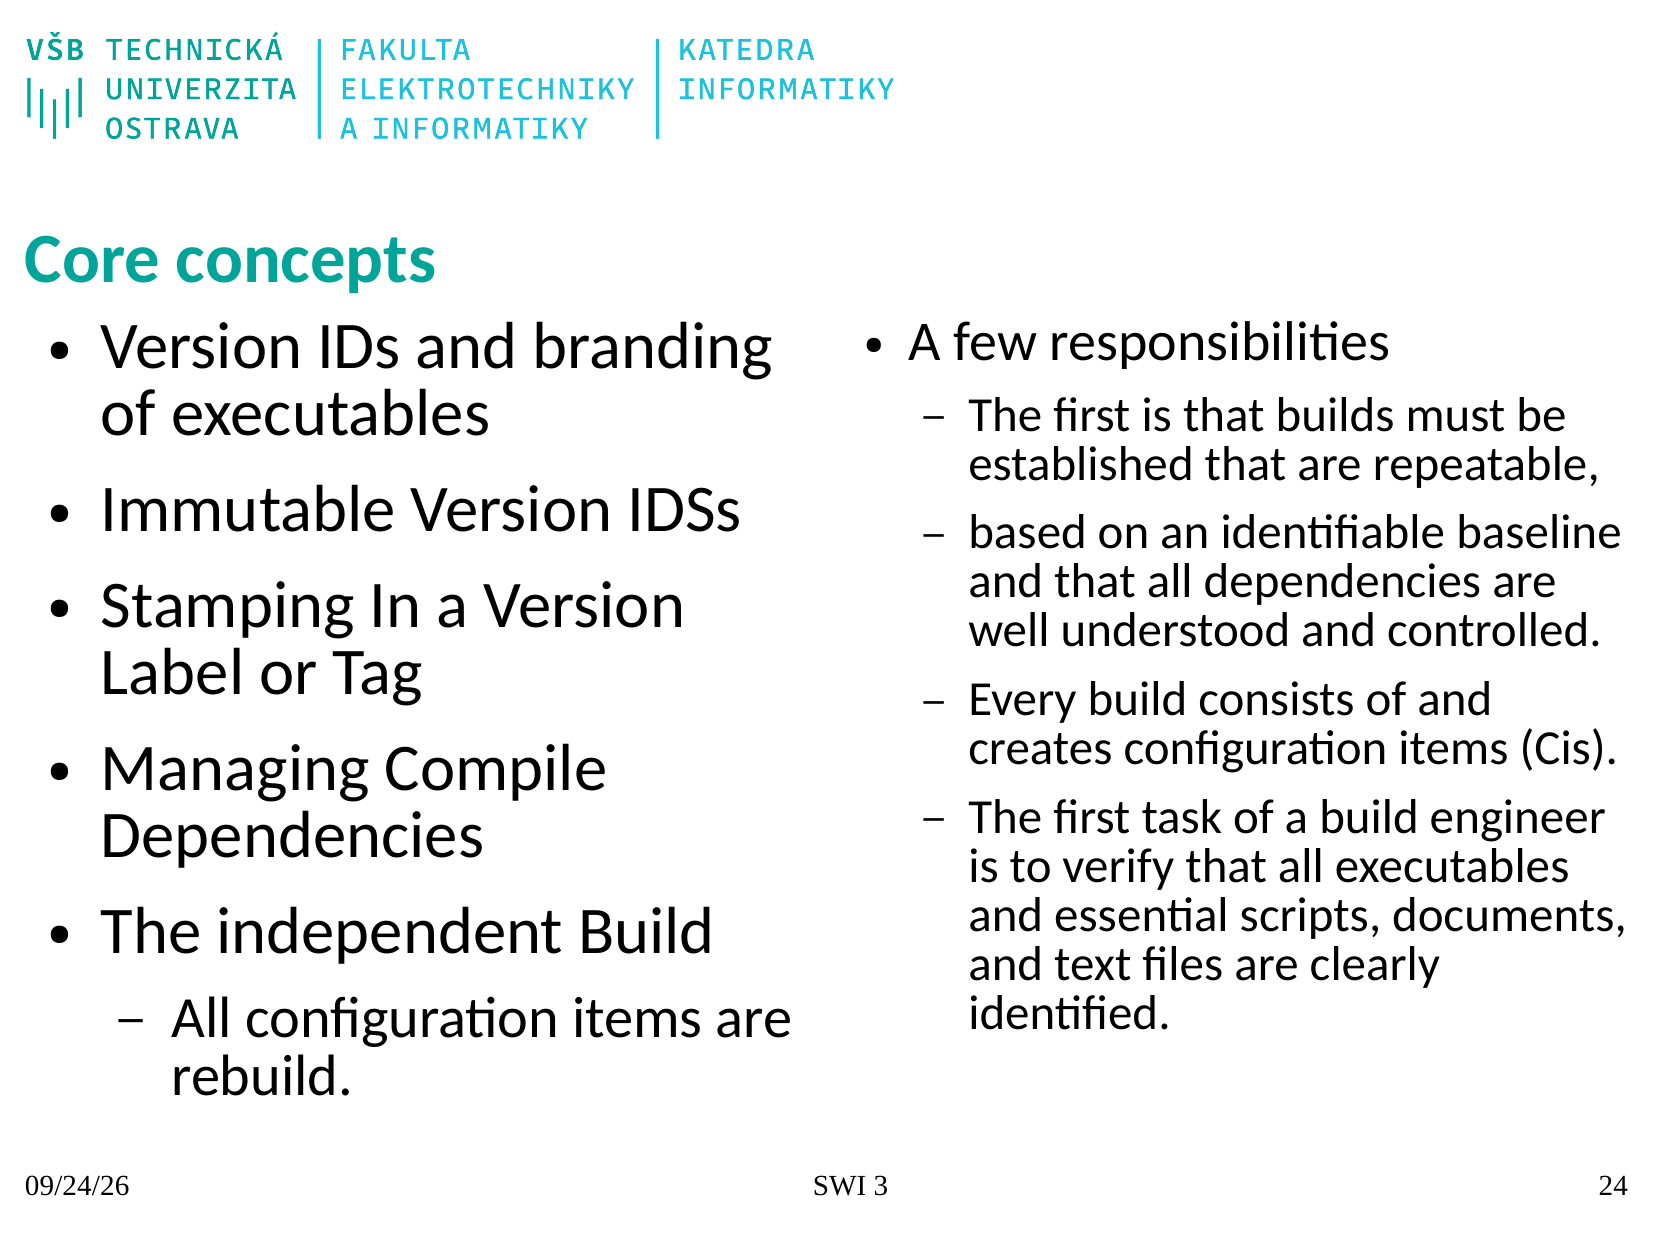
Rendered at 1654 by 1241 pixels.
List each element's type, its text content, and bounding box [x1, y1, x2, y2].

title Core concepts [24, 169, 1629, 300]
picture [26, 31, 894, 139]
list A few responsibilities The first is that builds must be established that are repeatable, based on an identifiable baseline and that all dependencies are well understood and controlled. Every build consists of and creates configuration items (Cis). The first task of a build engineer is to verify that all executables and essential scripts, documents, and text files are clearly identified. [849, 318, 1630, 1146]
list Version IDs and branding of executables Immutable Version IDSs Stamping In a Version Label or Tag Managing Compile Dependencies The independent Build All configuration items are rebuild. [30, 318, 811, 1146]
